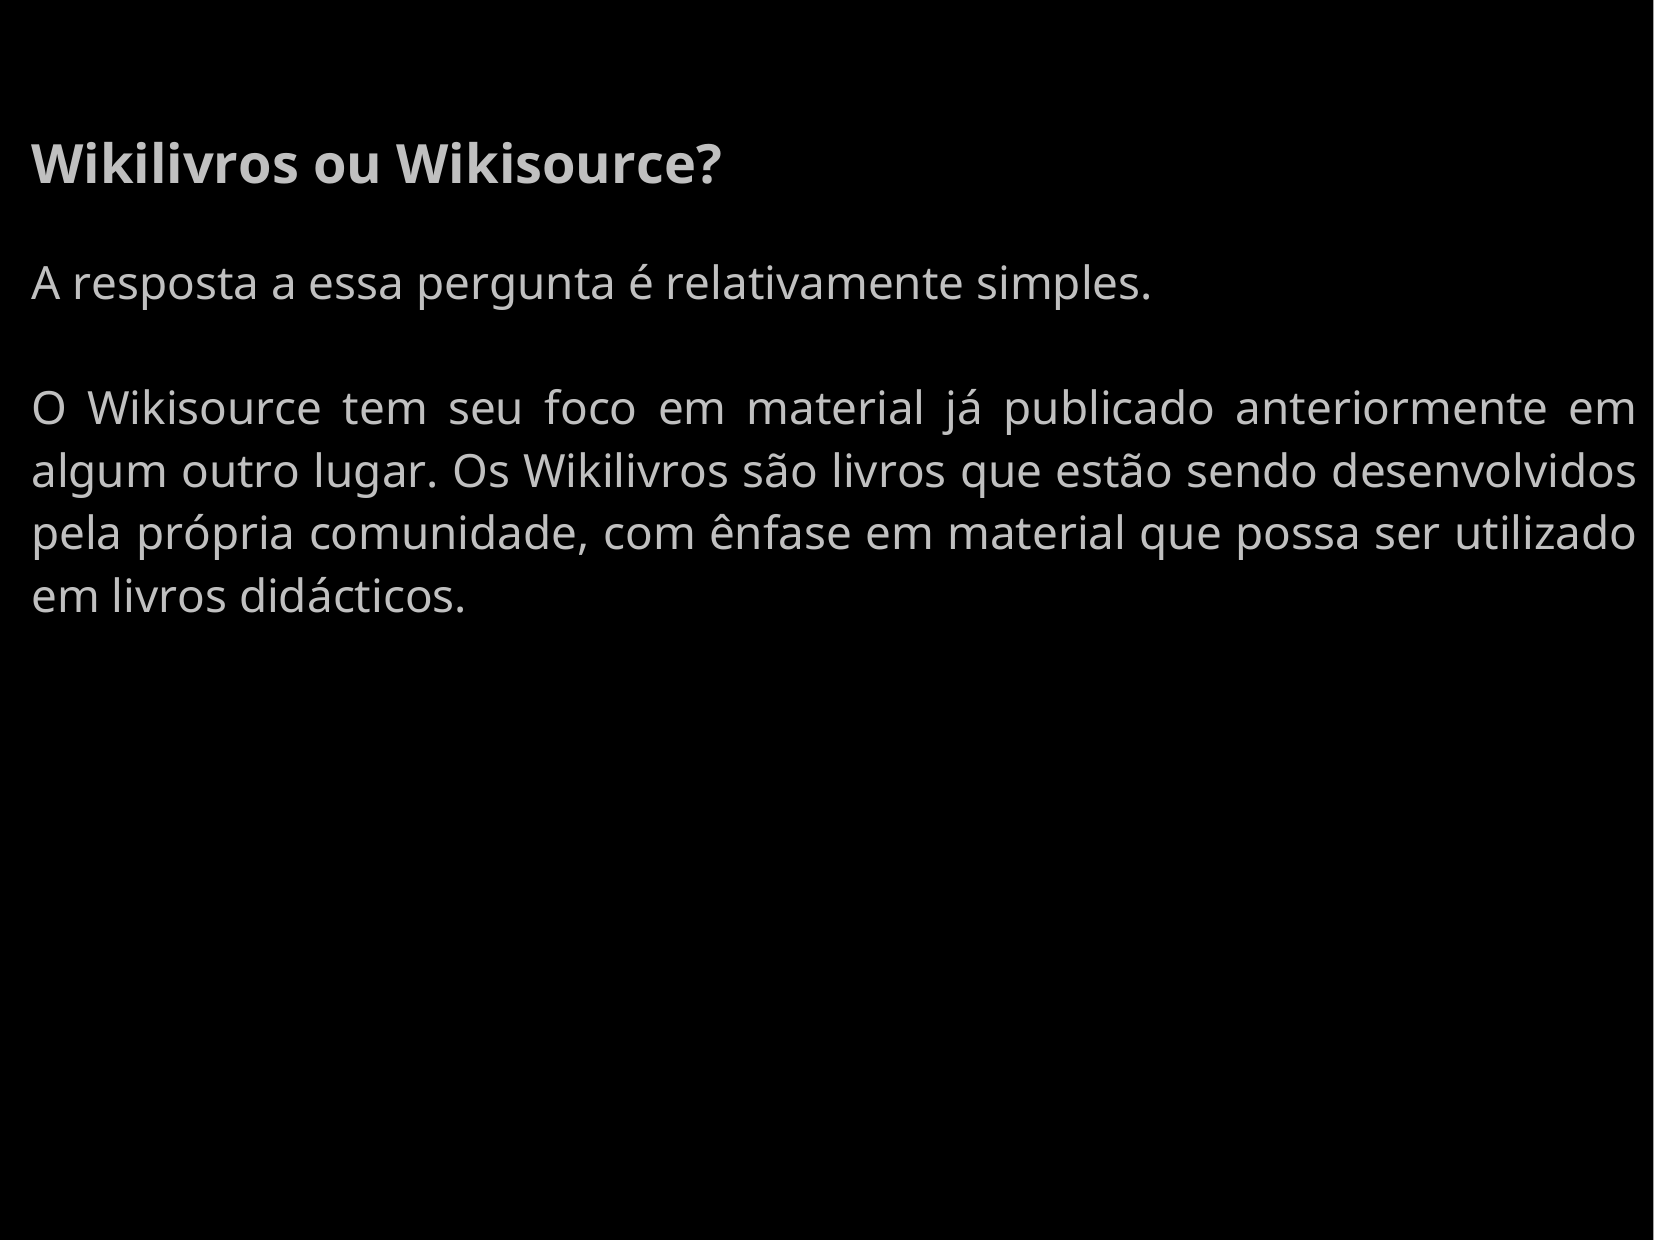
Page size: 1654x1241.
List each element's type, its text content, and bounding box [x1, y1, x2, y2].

text_box Wikilivros ou Wikisource? A resposta a essa pergunta é relativamente simples. O Wikisource tem seu foco em material já publicado anteriormente em algum outro lugar. Os Wikilivros são livros que estão sendo desenvolvidos pela própria comunidade, com ênfase em material que possa ser utilizado em livros didácticos. [16, 118, 1654, 1211]
